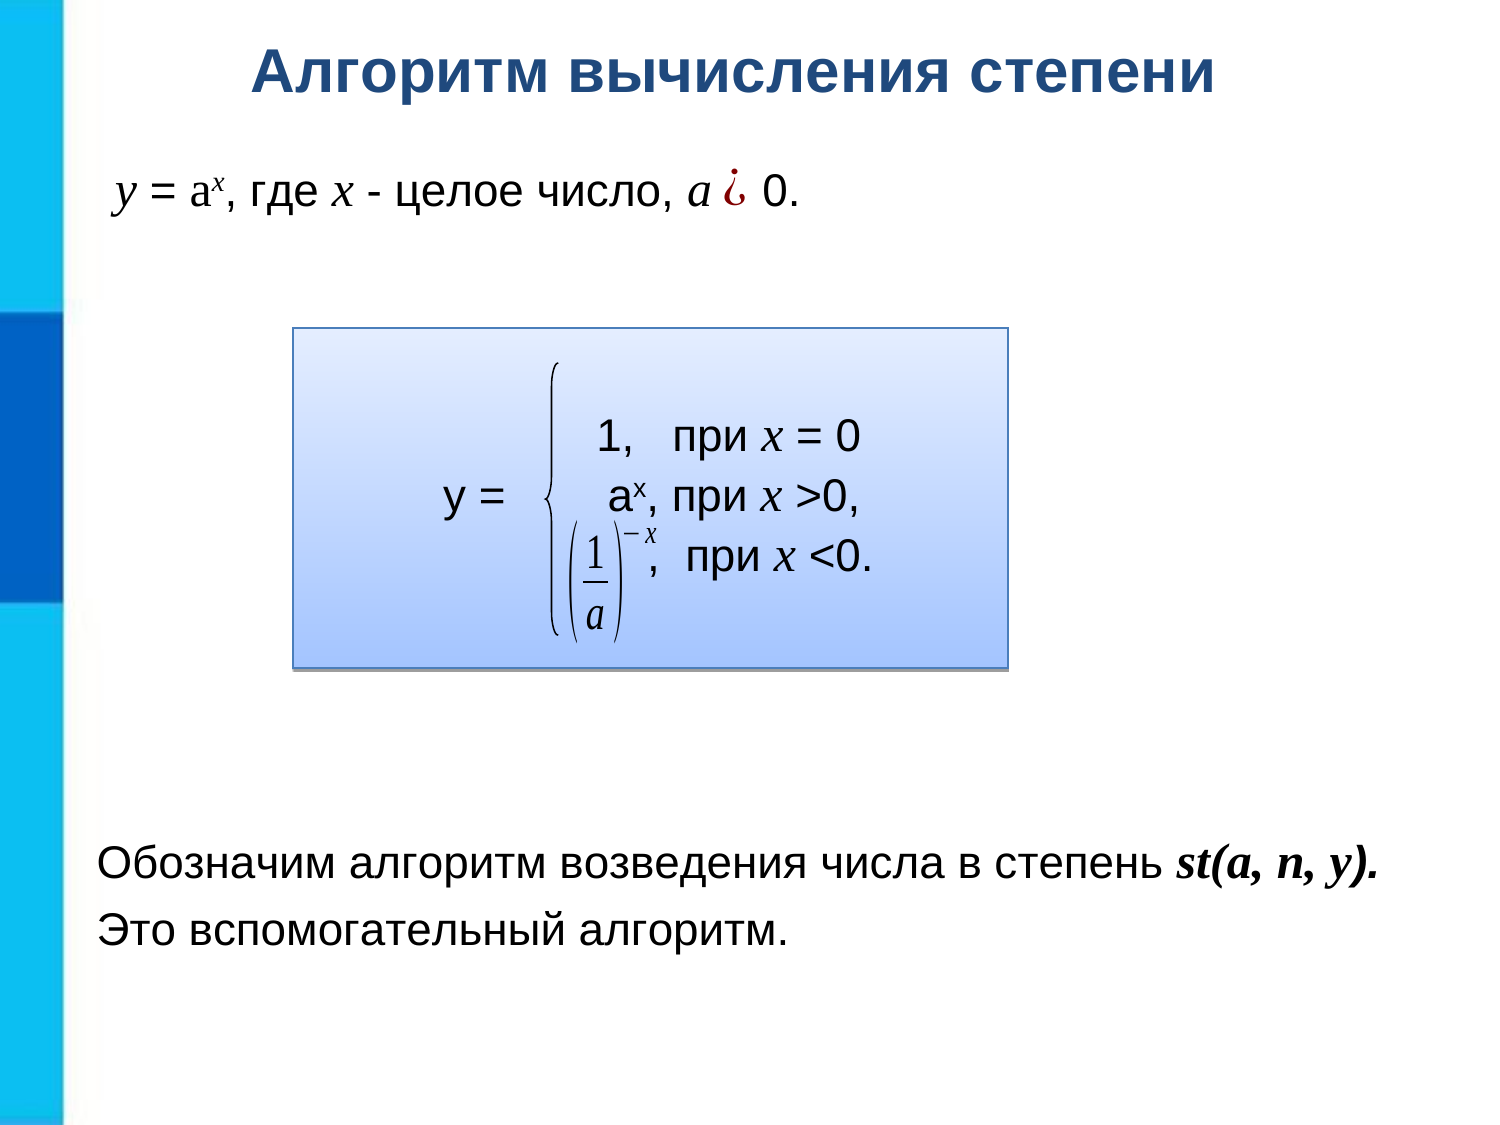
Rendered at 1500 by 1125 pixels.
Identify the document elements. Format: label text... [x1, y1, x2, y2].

text_box y = ax, где x - целое число, a 0. [100, 148, 1459, 225]
text_box Обозначим алгоритм возведения числа в степень st(a, n, y). Это вспомогательный алгоритм. [81, 820, 1441, 963]
text_box Алгоритм вычисления степени [76, 31, 1425, 114]
text_box 1, при x = 0 y = ax, при x >0, , при x <0. [428, 228, 1137, 589]
text_box [292, 328, 1008, 668]
chart [707, 159, 767, 219]
picture [0, 0, 1500, 1125]
text_box [553, 589, 557, 632]
chart [557, 515, 670, 646]
